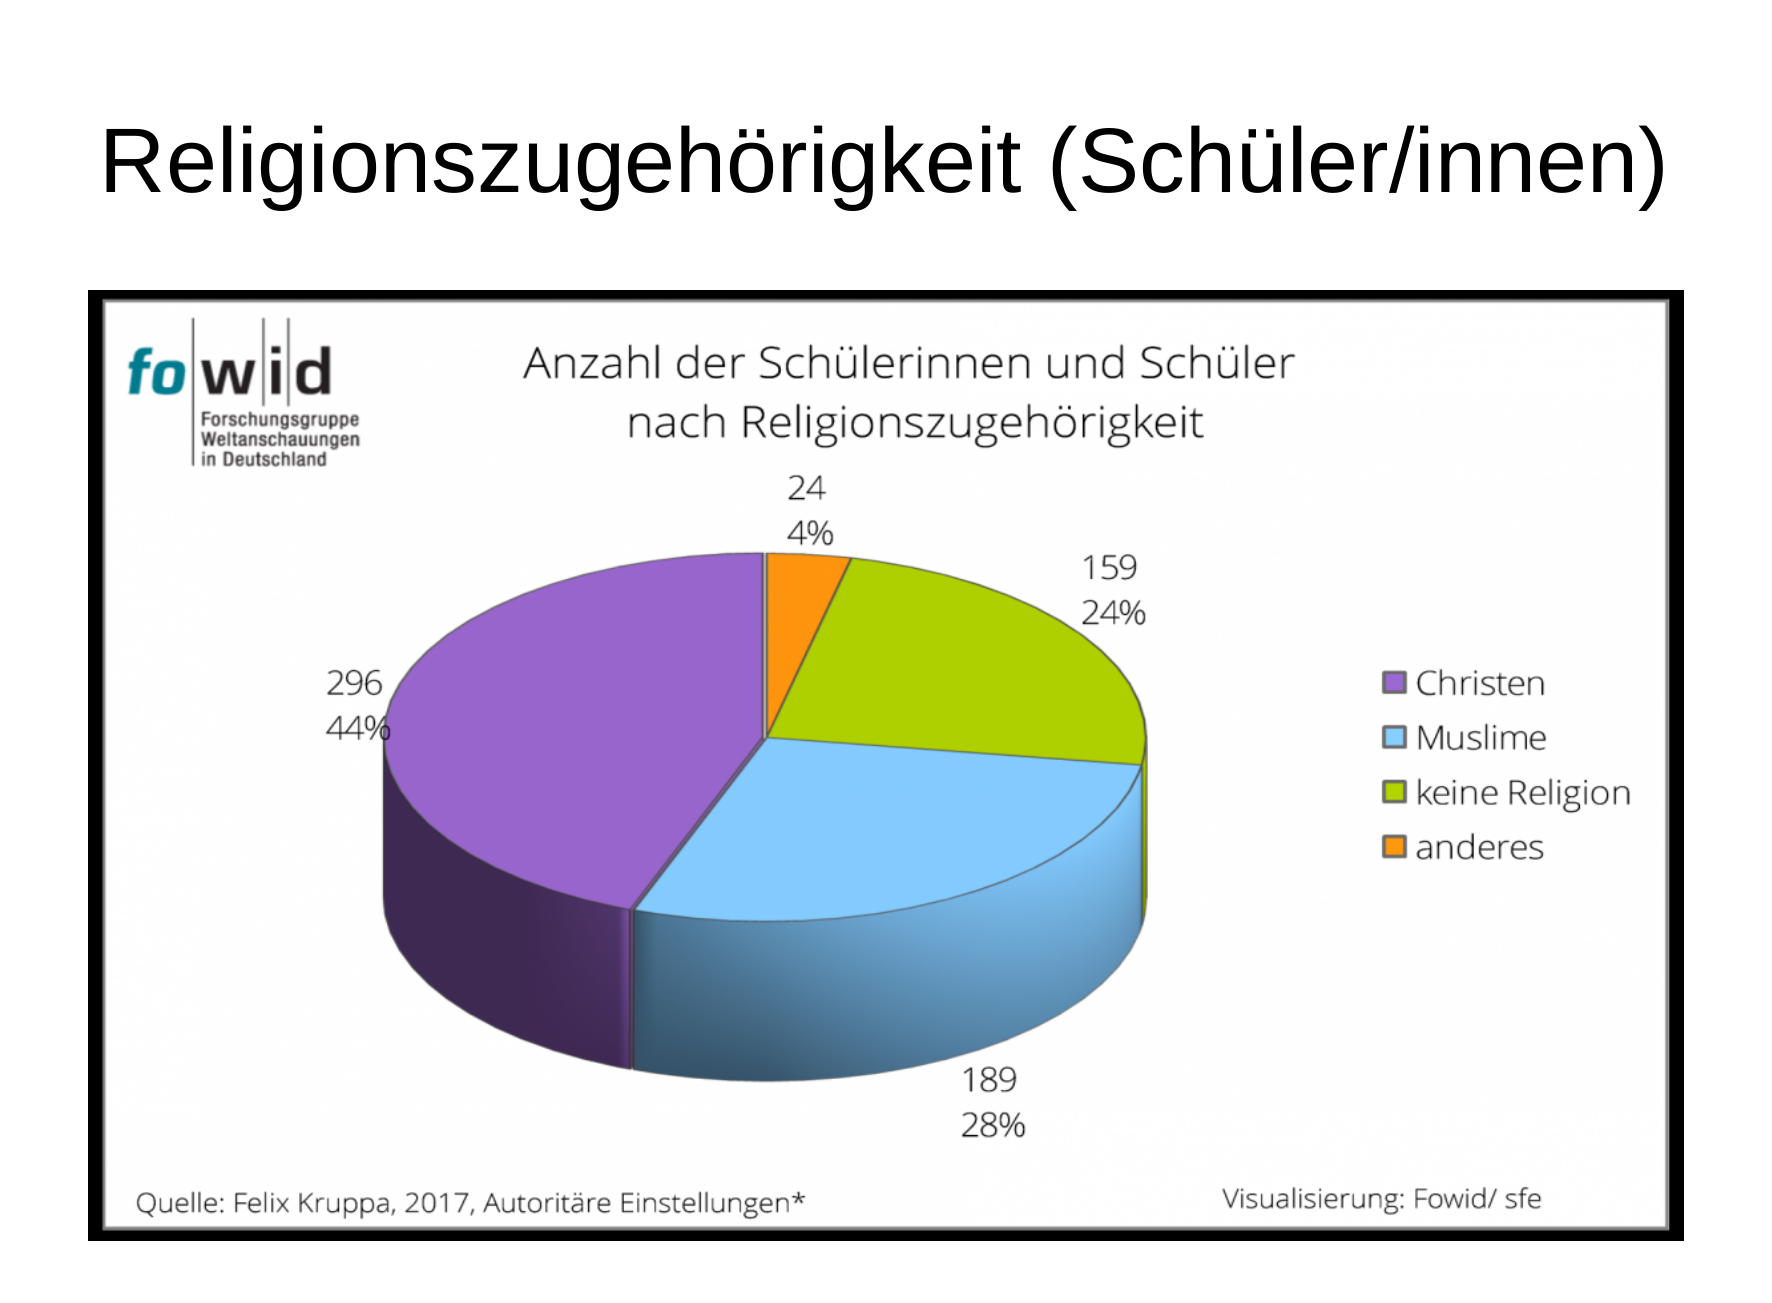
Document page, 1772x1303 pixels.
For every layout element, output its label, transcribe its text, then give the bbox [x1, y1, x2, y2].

title Religionszugehörigkeit (Schüler/innen) [88, 59, 1683, 262]
picture [88, 290, 1684, 1241]
